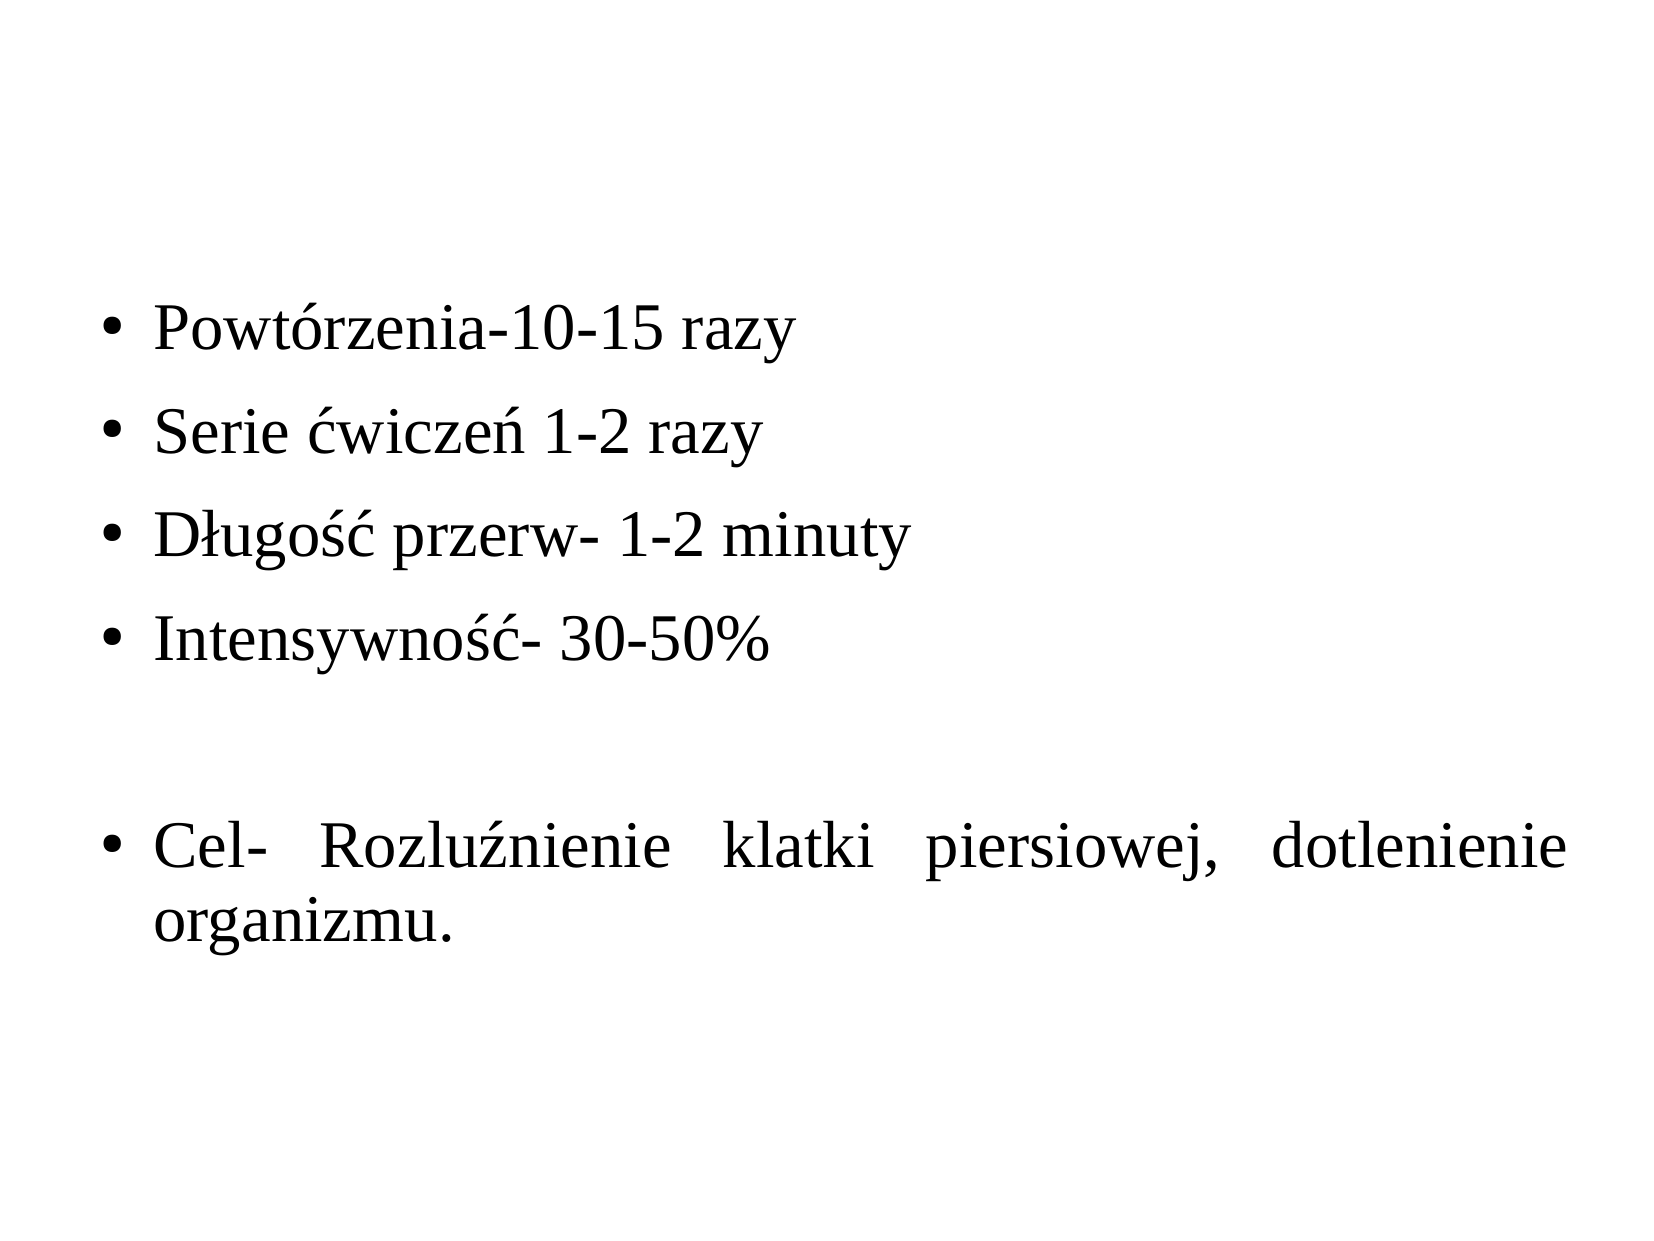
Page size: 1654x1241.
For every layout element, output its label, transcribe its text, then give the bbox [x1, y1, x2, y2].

list Powtórzenia-10-15 razy Serie ćwiczeń 1-2 razy Długość przerw- 1-2 minuty Intensywność- 30-50% Cel- Rozluźnienie klatki piersiowej, dotlenienie organizmu. [82, 290, 1571, 1109]
